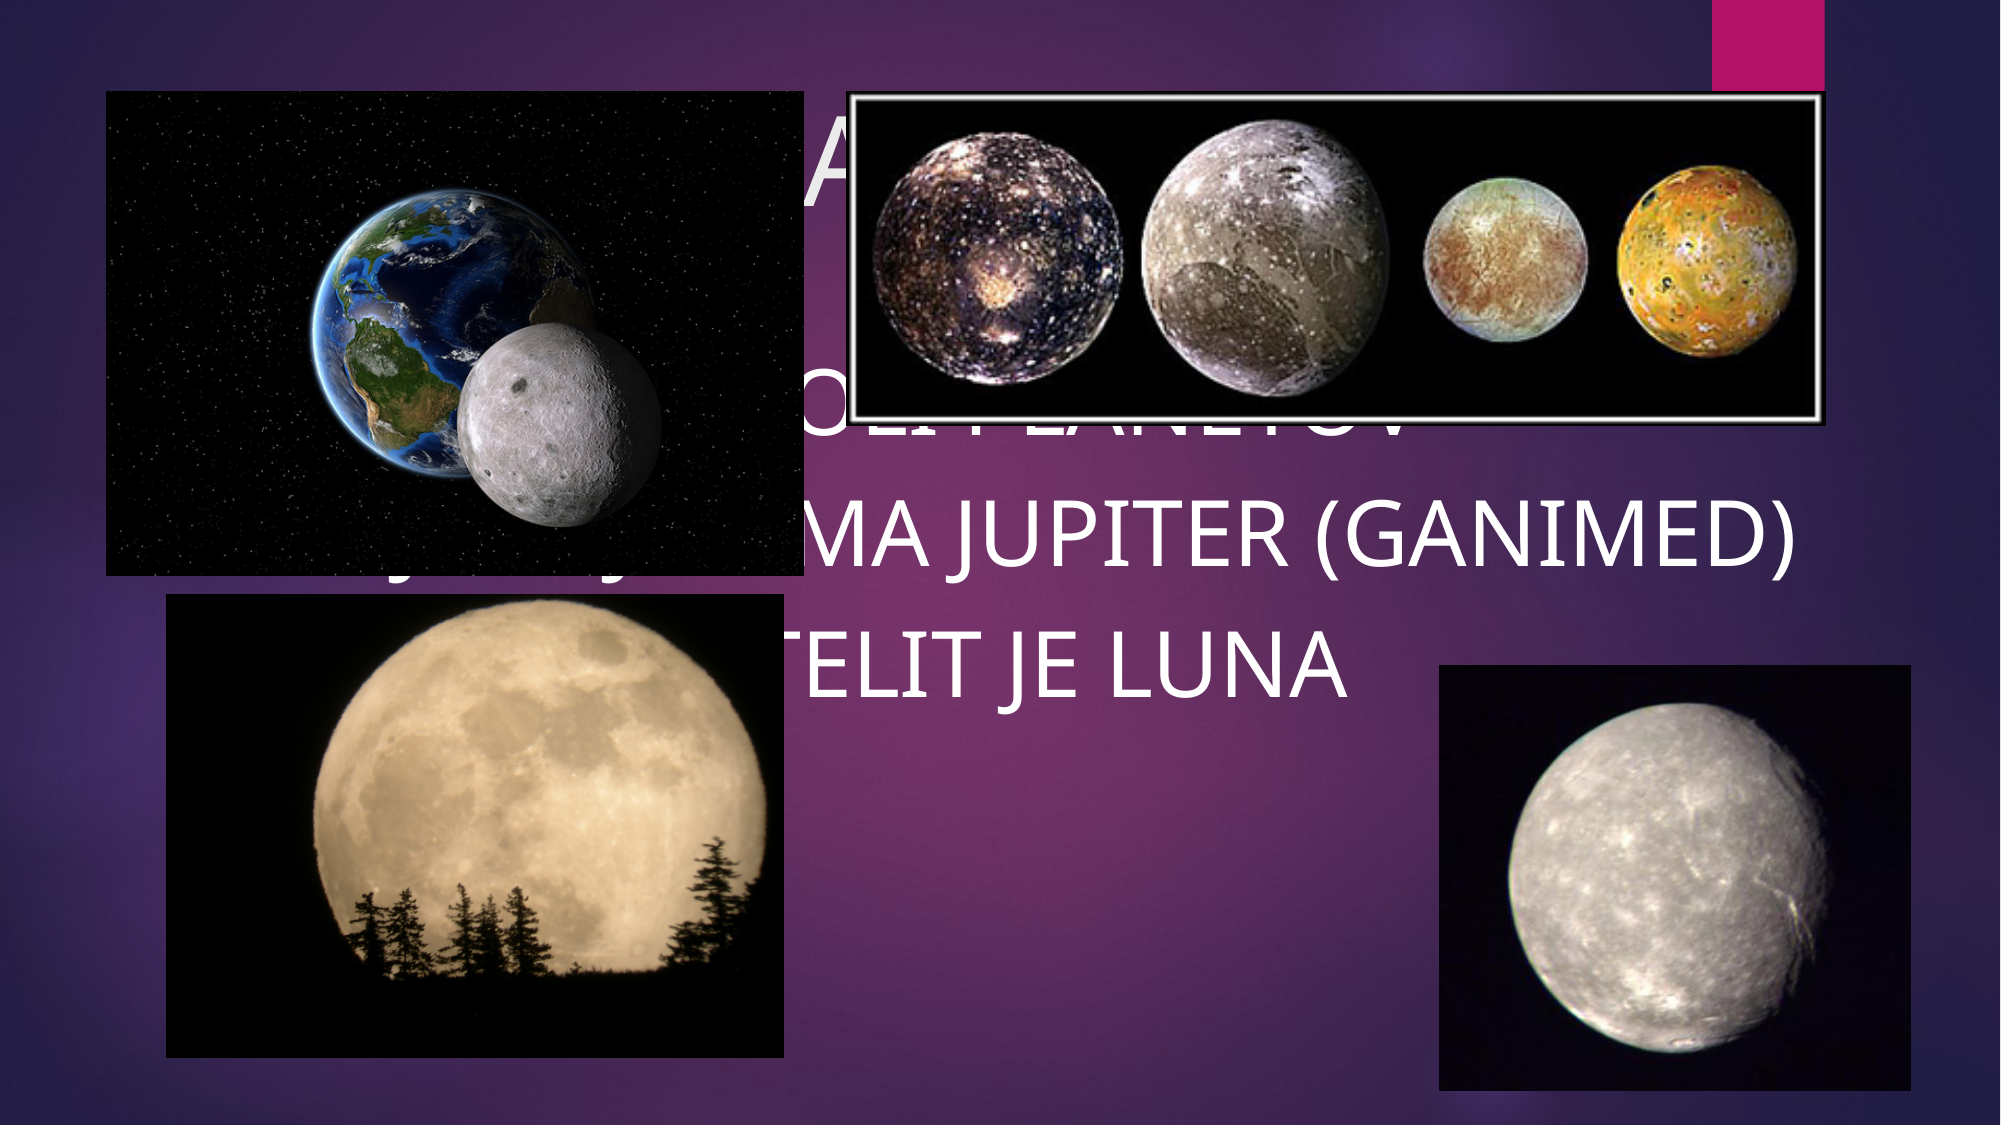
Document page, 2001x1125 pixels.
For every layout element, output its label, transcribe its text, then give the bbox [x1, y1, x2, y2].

title NARAVNI SATELITI-LUNE [106, 74, 1649, 304]
list KOŽENJE OKOLI PLANETOV NAJVEČ JIH IMA JUPITER (GANIMED) ZEMLJIN SATELIT JE LUNA [181, 336, 1881, 1025]
picture [0, 0, 2001, 1125]
